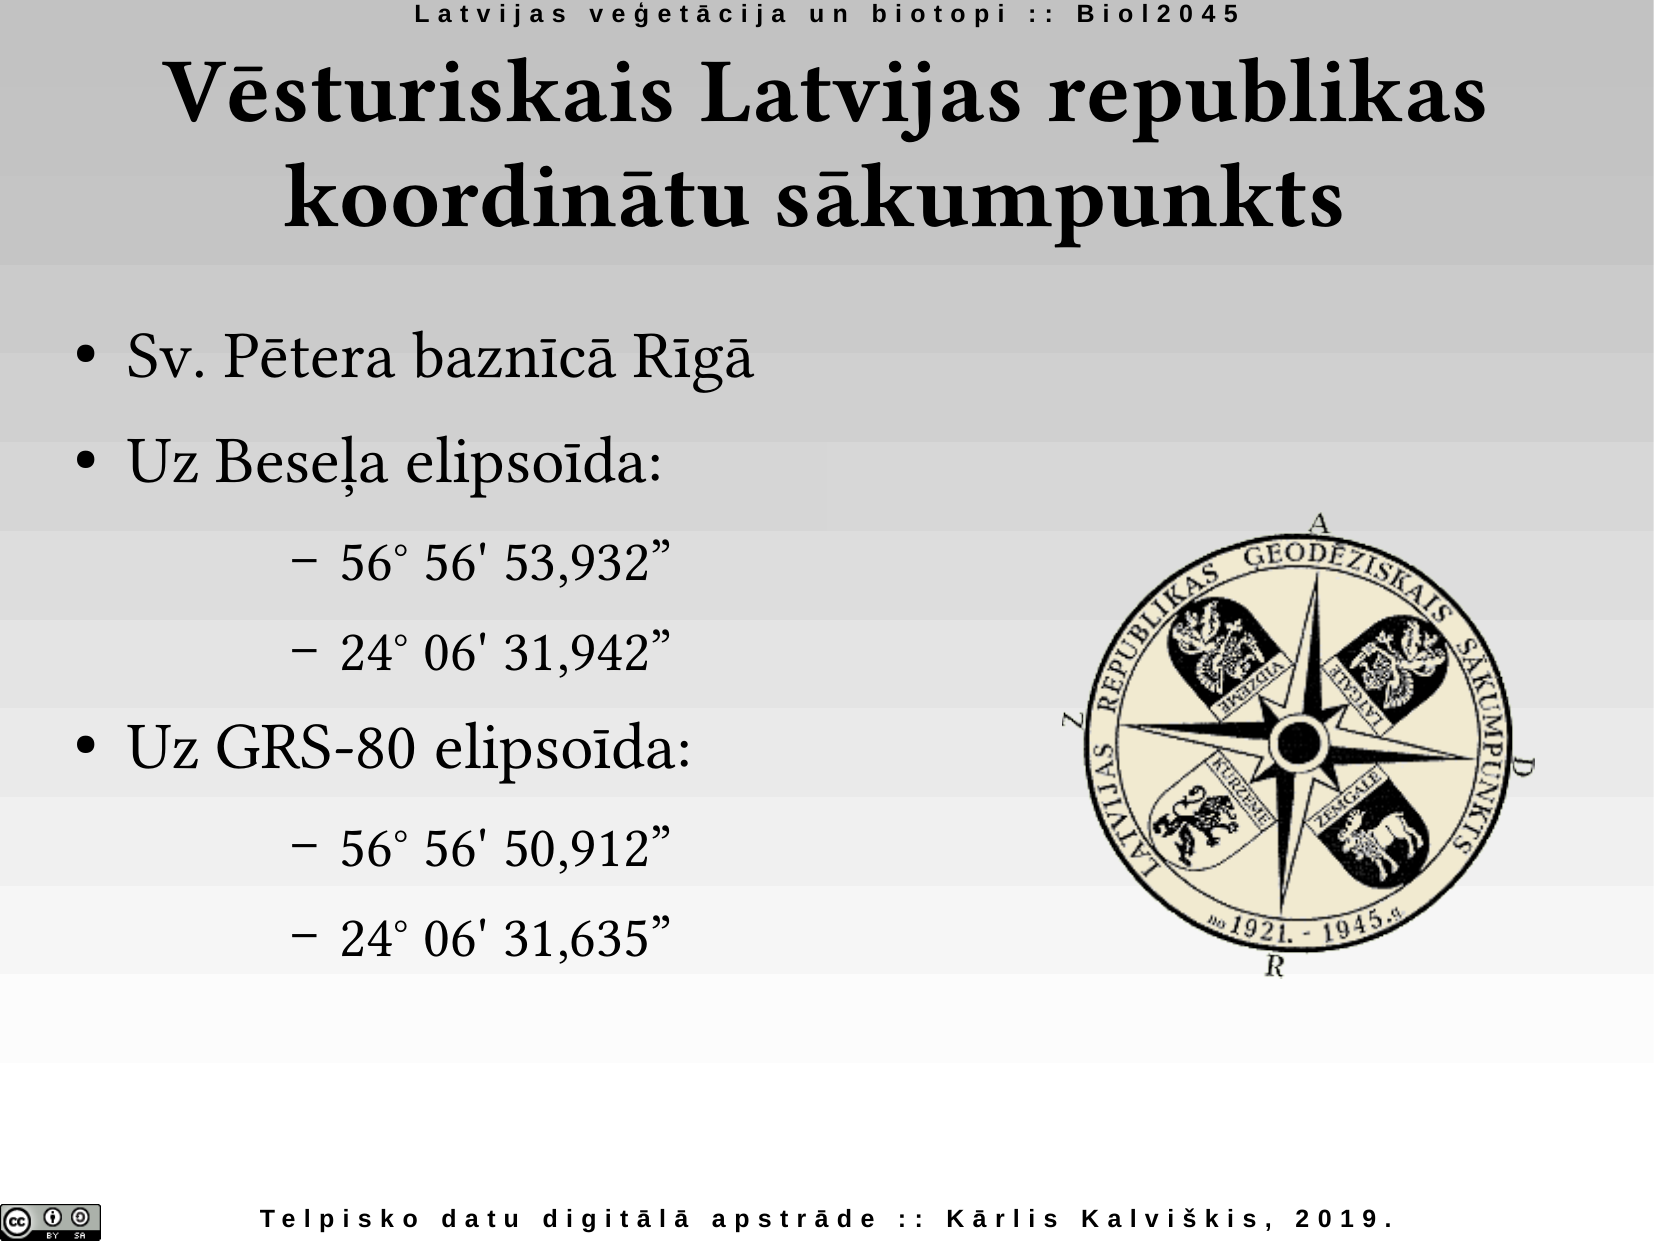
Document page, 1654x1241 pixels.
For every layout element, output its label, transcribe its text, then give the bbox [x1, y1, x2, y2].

title Vēsturiskais Latvijas republikas koordinātu sākumpunkts [0, 1, 1654, 287]
picture [0, 287, 1654, 1241]
list Sv. Pētera baznīcā Rīgā Uz Beseļa elipsoīda: 56° 56' 53,932” 24° 06' 31,942” Uz GRS-80 elipsoīda: 56° 56' 50,912” 24° 06' 31,635” [56, 317, 1600, 1175]
